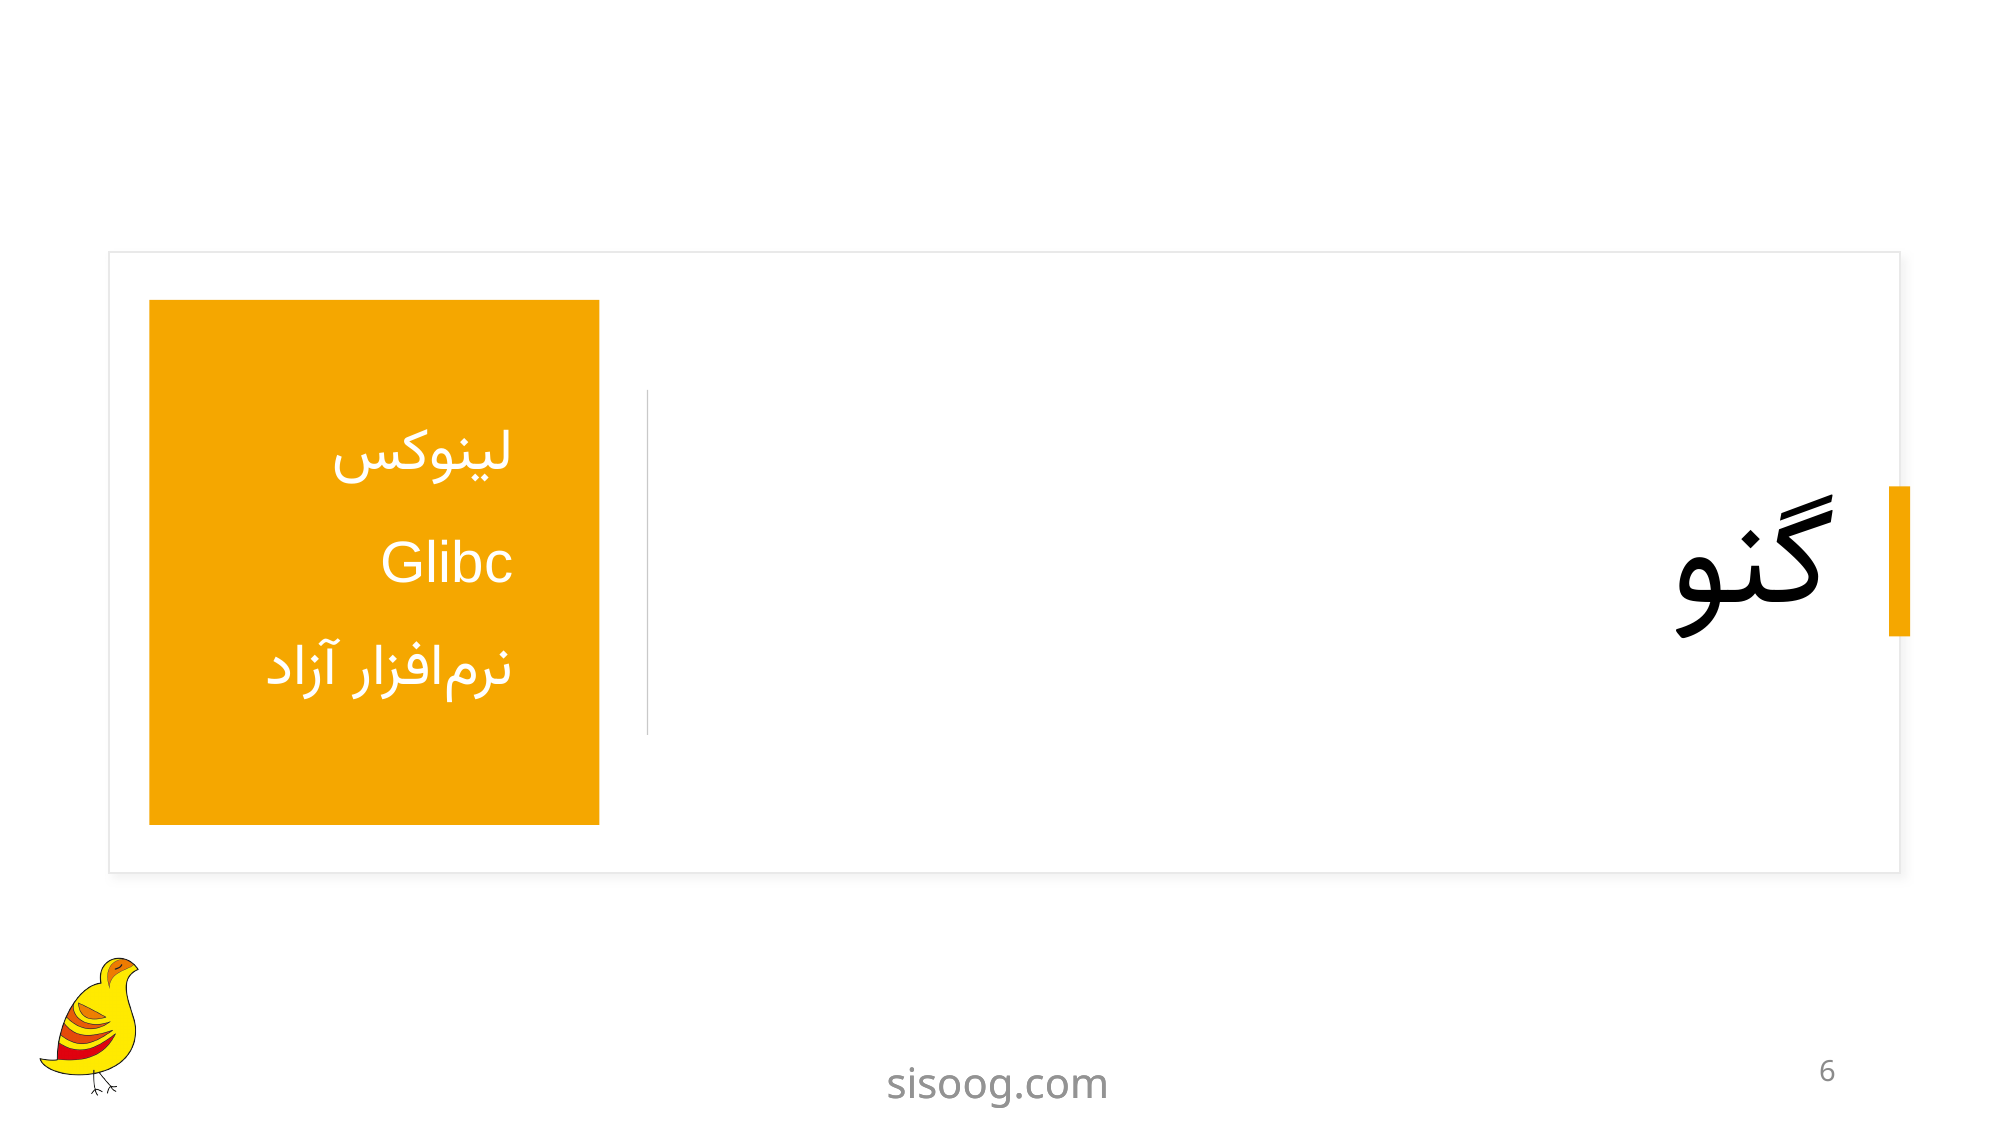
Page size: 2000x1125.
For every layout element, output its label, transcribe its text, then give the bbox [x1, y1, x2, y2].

list لینوکس Glibc نرم‌افزار آزاد [149, 299, 600, 825]
picture [17, 945, 183, 1111]
title گنو [712, 449, 1838, 675]
